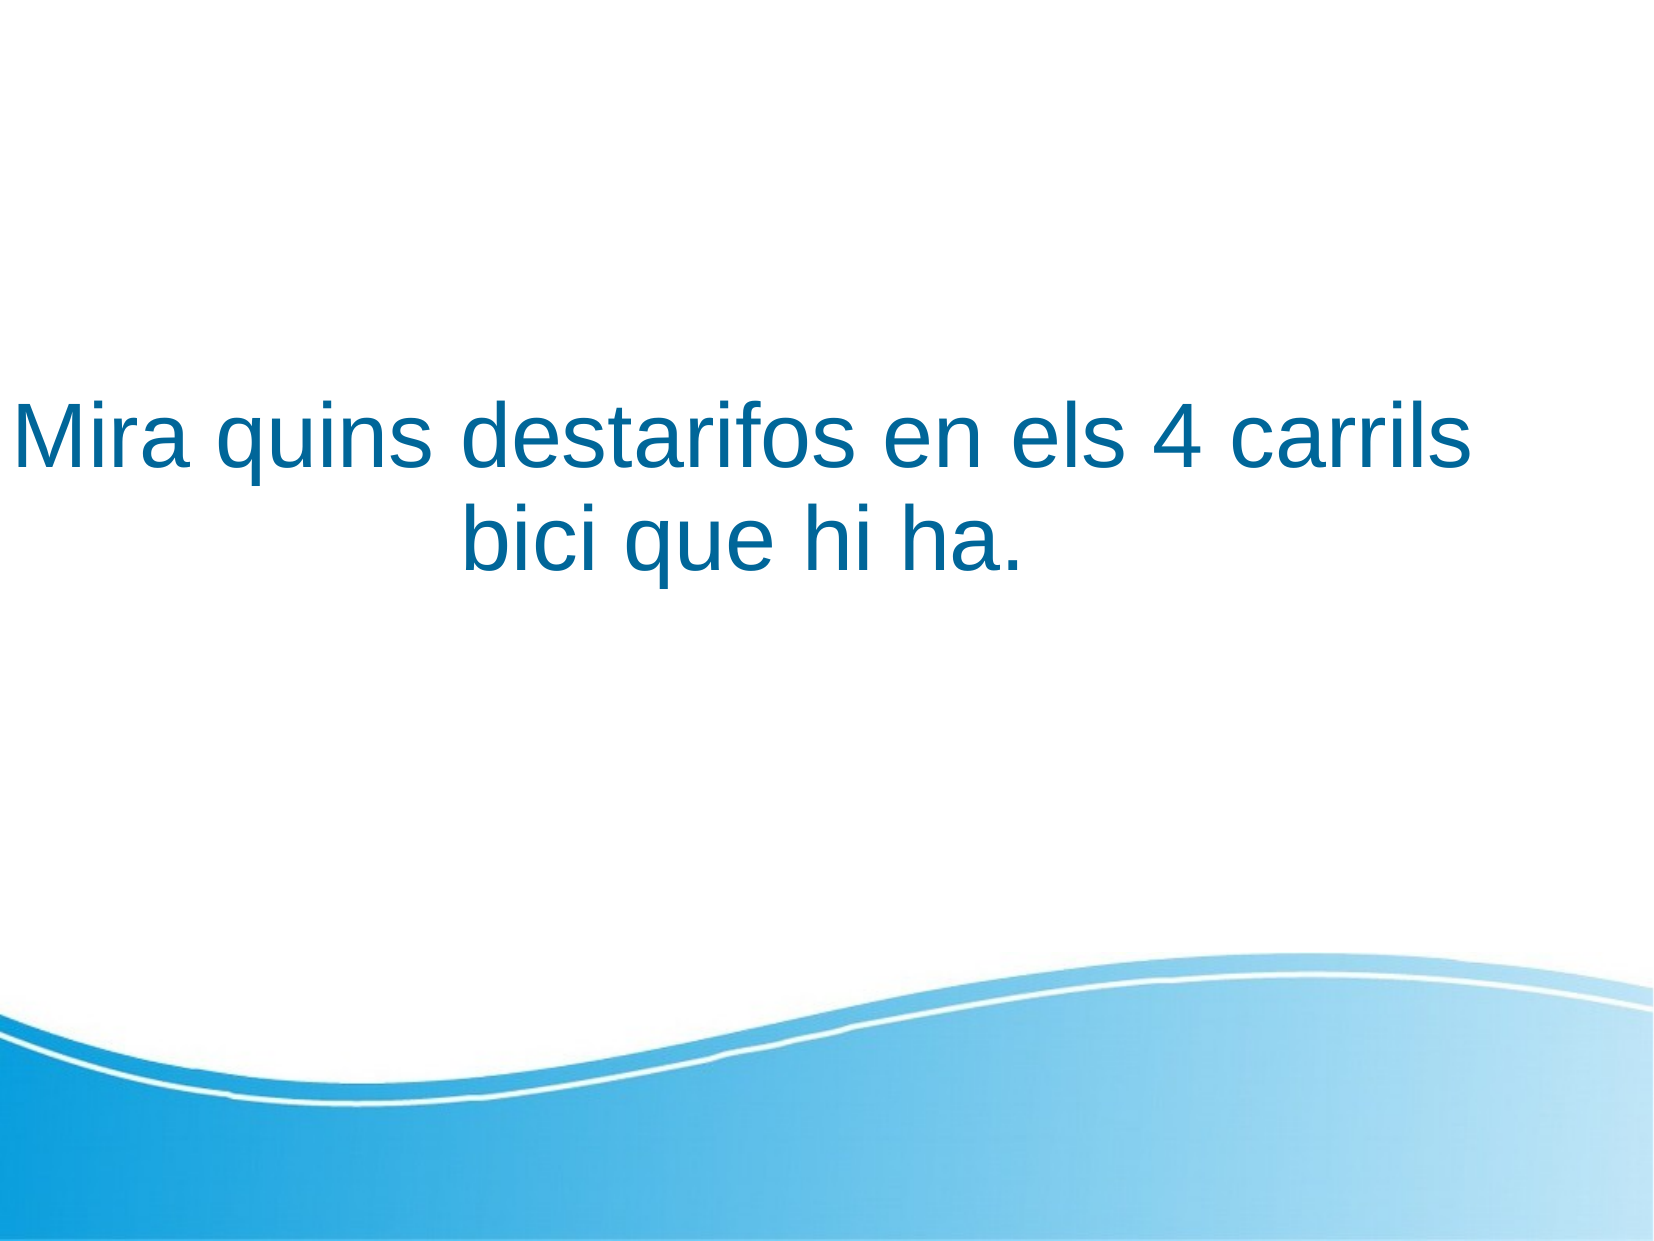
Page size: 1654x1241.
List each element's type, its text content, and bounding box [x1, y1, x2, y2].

title Mira quins destarifos en els 4 carrils bici que hi ha. [0, 384, 1489, 592]
picture [0, 952, 1654, 1241]
